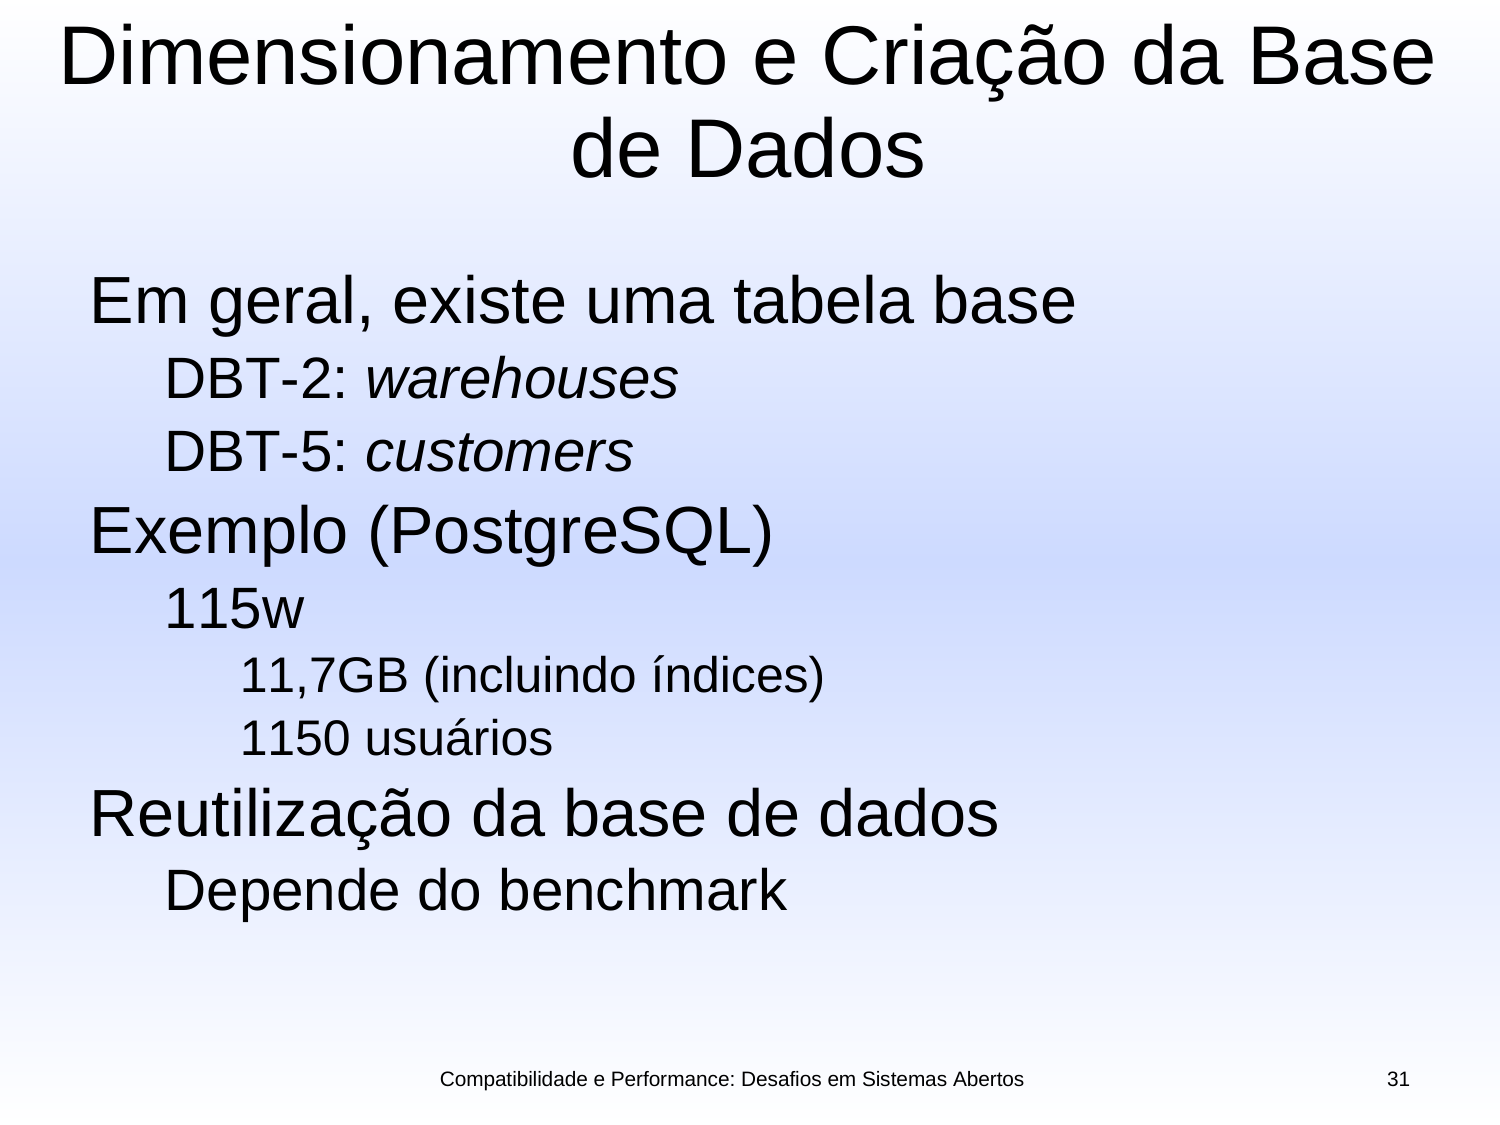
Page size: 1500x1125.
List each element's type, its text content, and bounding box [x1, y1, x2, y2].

title Dimensionamento e Criação da Base de Dados [15, 0, 1482, 211]
list Em geral, existe uma tabela base DBT-2: warehouses DBT-5: customers Exemplo (PostgreSQL) 115w 11,7GB (incluindo índices) 1150 usuários Reutilização da base de dados Depende do benchmark [75, 262, 1426, 1006]
